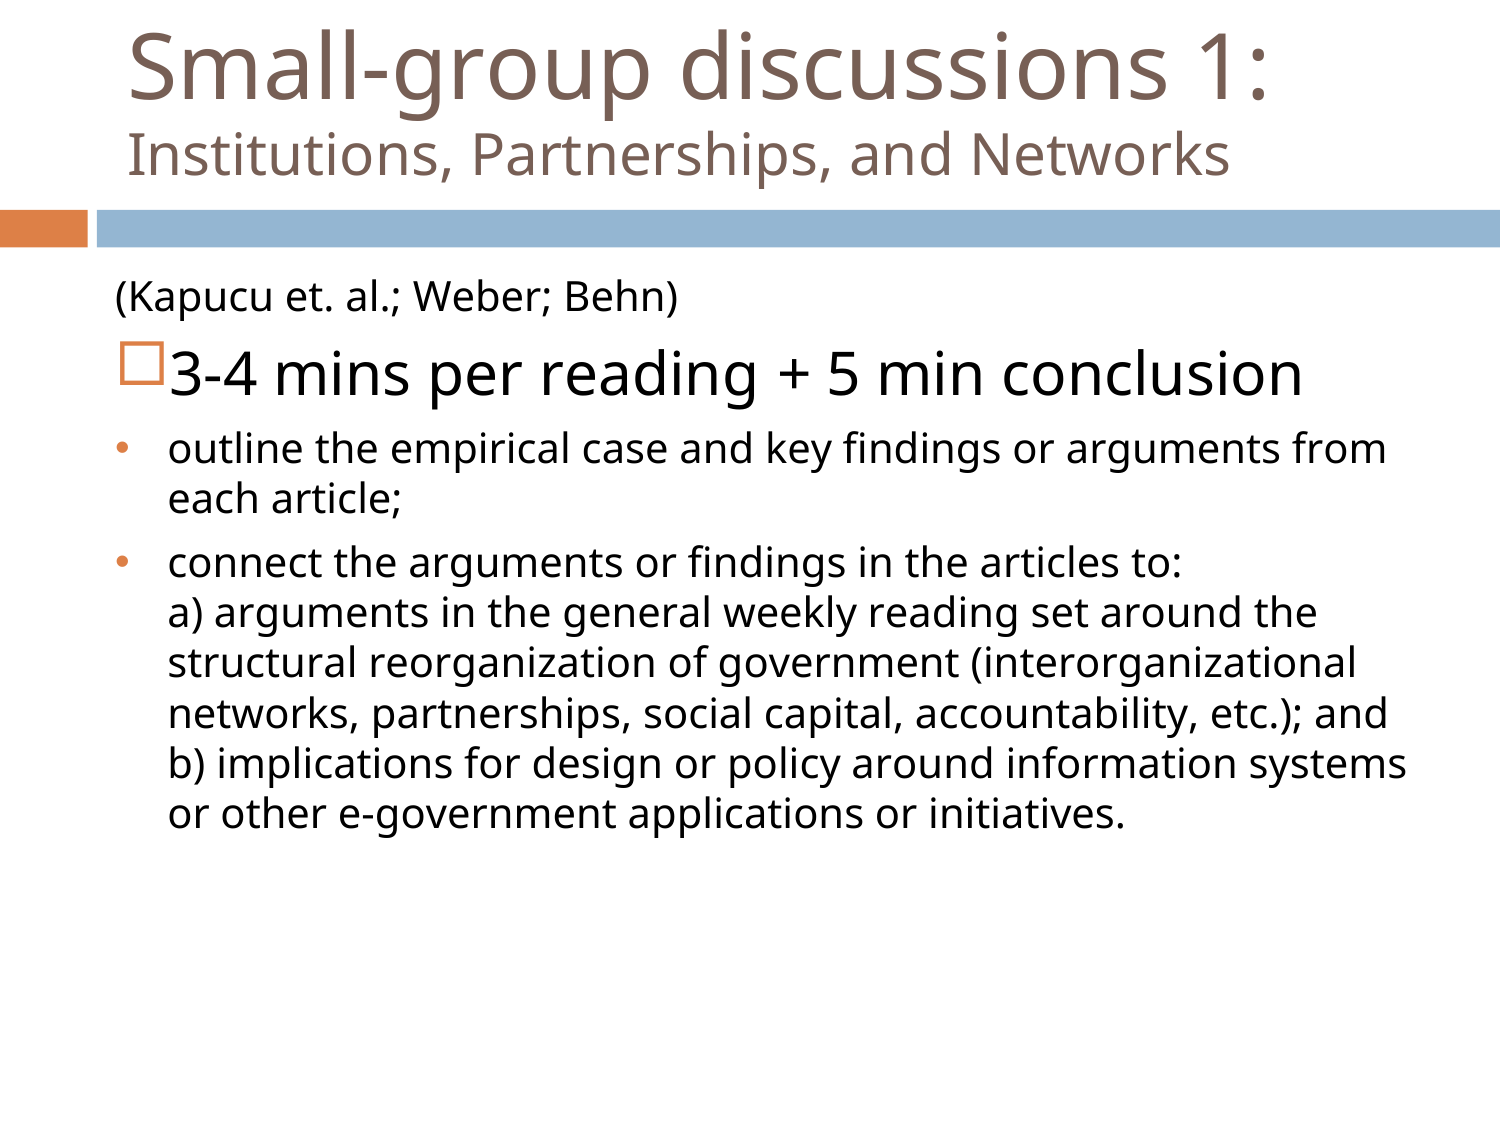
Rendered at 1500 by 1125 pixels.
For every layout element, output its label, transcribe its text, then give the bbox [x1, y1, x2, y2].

text_box Small-group discussions 1: Institutions, Partnerships, and Networks [112, 0, 1451, 276]
text_box (Kapucu et. al.; Weber; Behn) 3-4 mins per reading + 5 min conclusion outline the empirical case and key findings or arguments from each article; connect the arguments or findings in the articles to: a) arguments in the general weekly reading set around the structural reorganization of government (interorganizational networks, partnerships, social capital, accountability, etc.); and b) implications for design or policy around information systems or other e-government applications or initiatives. [100, 262, 1439, 1001]
